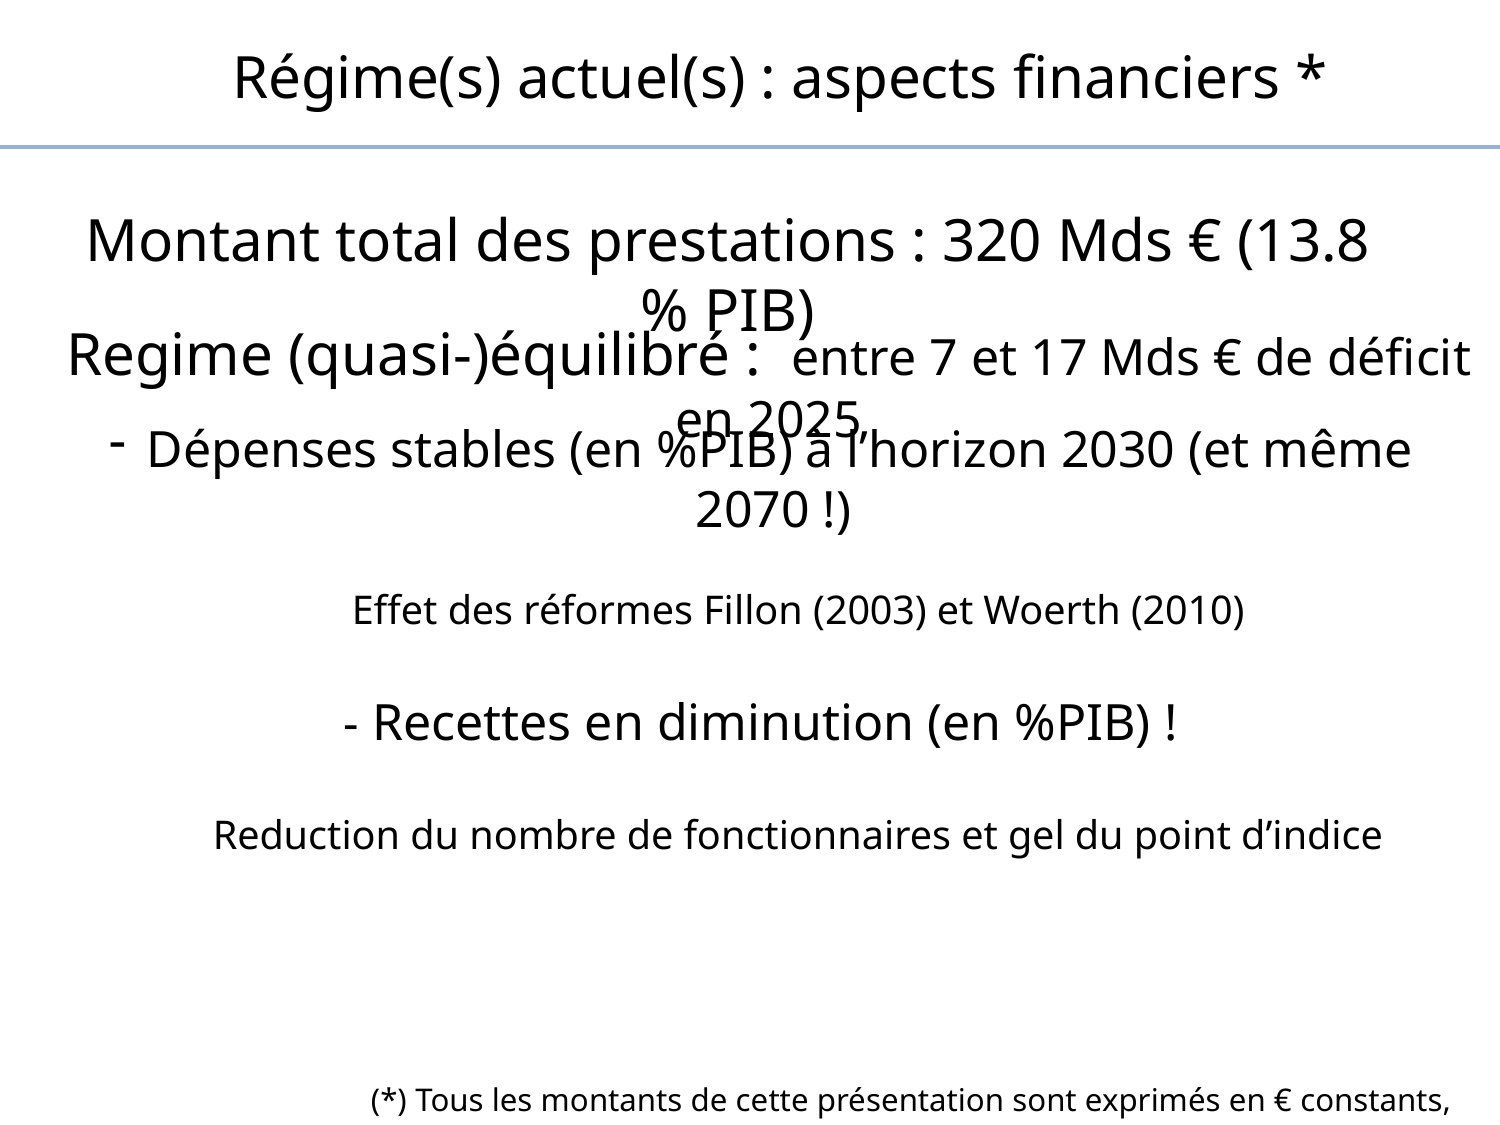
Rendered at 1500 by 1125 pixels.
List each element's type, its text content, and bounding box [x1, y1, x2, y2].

text_box Dépenses stables (en %PIB) à l’horizon 2030 (et même 2070 !) Effet des réformes Fillon (2003) et Woerth (2010) - Recettes en diminution (en %PIB) ! Reduction du nombre de fonctionnaires et gel du point d’indice [75, 410, 1447, 866]
text_box Regime (quasi-)équilibré : entre 7 et 17 Mds € de déficit en 2025 [52, 309, 1486, 455]
text_box Régime(s) actuel(s) : aspects financiers * [172, 32, 1403, 118]
text_box (*) Tous les montants de cette présentation sont exprimés en € constants, base 2018-2019 [325, 1073, 1499, 1125]
text_box Montant total des prestations : 320 Mds € (13.8 % PIB) [50, 195, 1406, 351]
